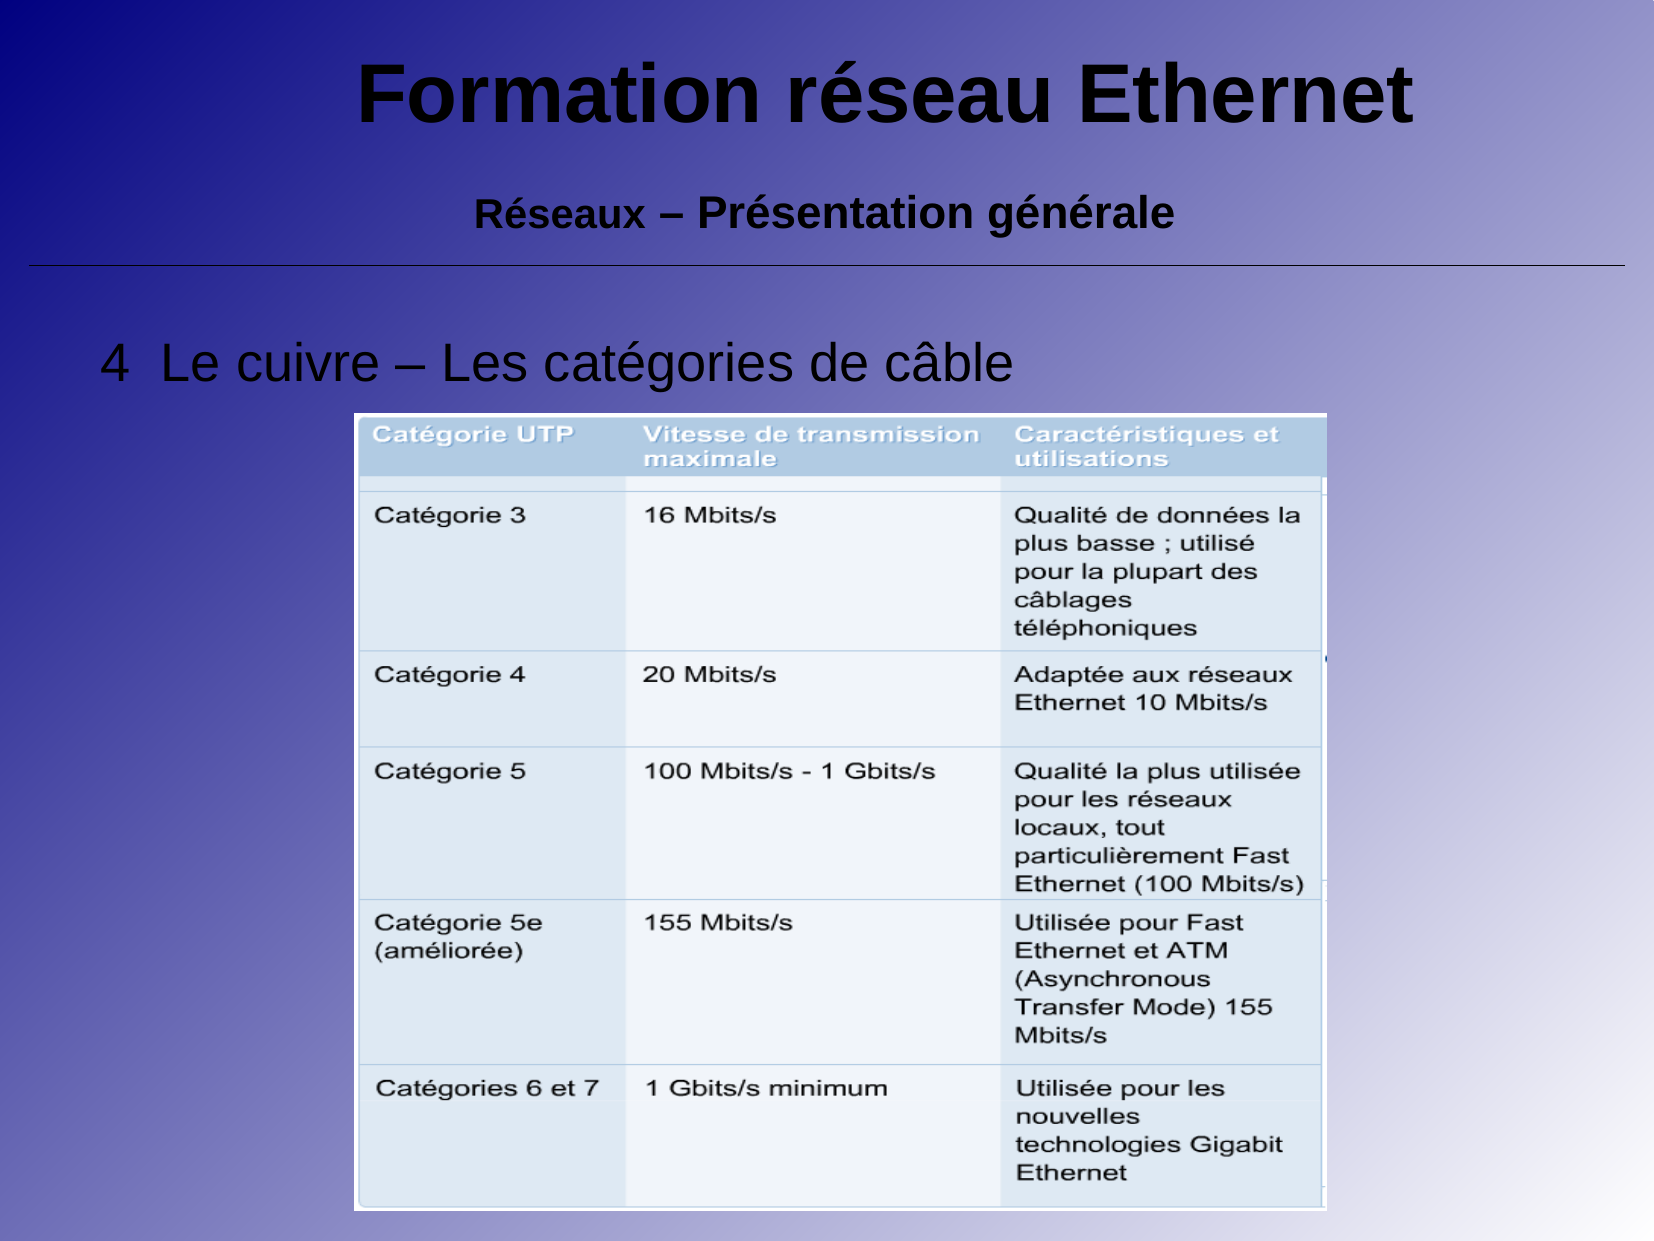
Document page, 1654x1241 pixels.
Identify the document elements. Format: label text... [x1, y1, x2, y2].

picture [354, 413, 1327, 1211]
text_box 4 Le cuivre – Les catégories de câble [85, 324, 1046, 401]
text_box Réseaux – Présentation générale [29, 266, 1621, 354]
text_box Réseaux – Présentation générale [29, 177, 1621, 265]
text_box Formation réseau Ethernet [324, 39, 1447, 148]
